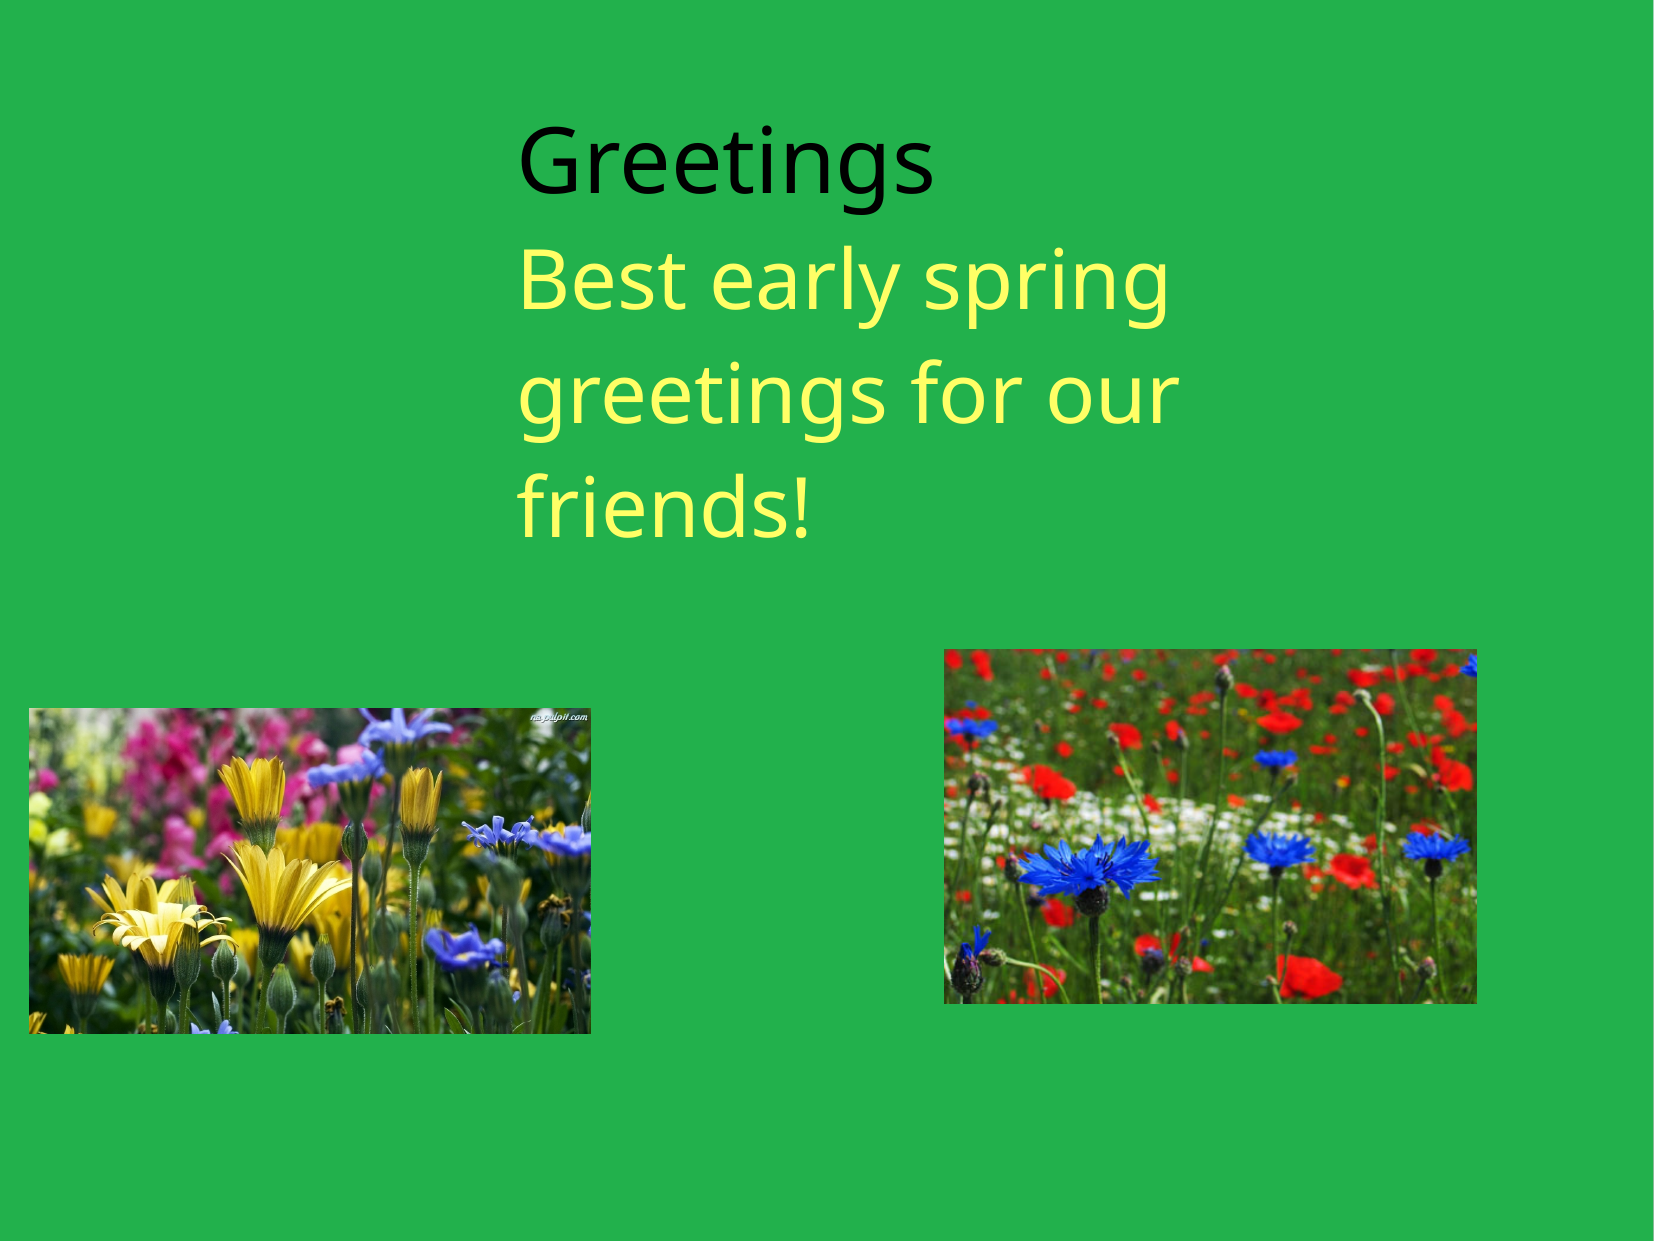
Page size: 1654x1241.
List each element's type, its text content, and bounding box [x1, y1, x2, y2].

text_box Greetings Best early spring greetings for our friends! [501, 88, 1388, 654]
picture [0, 0, 1654, 1241]
